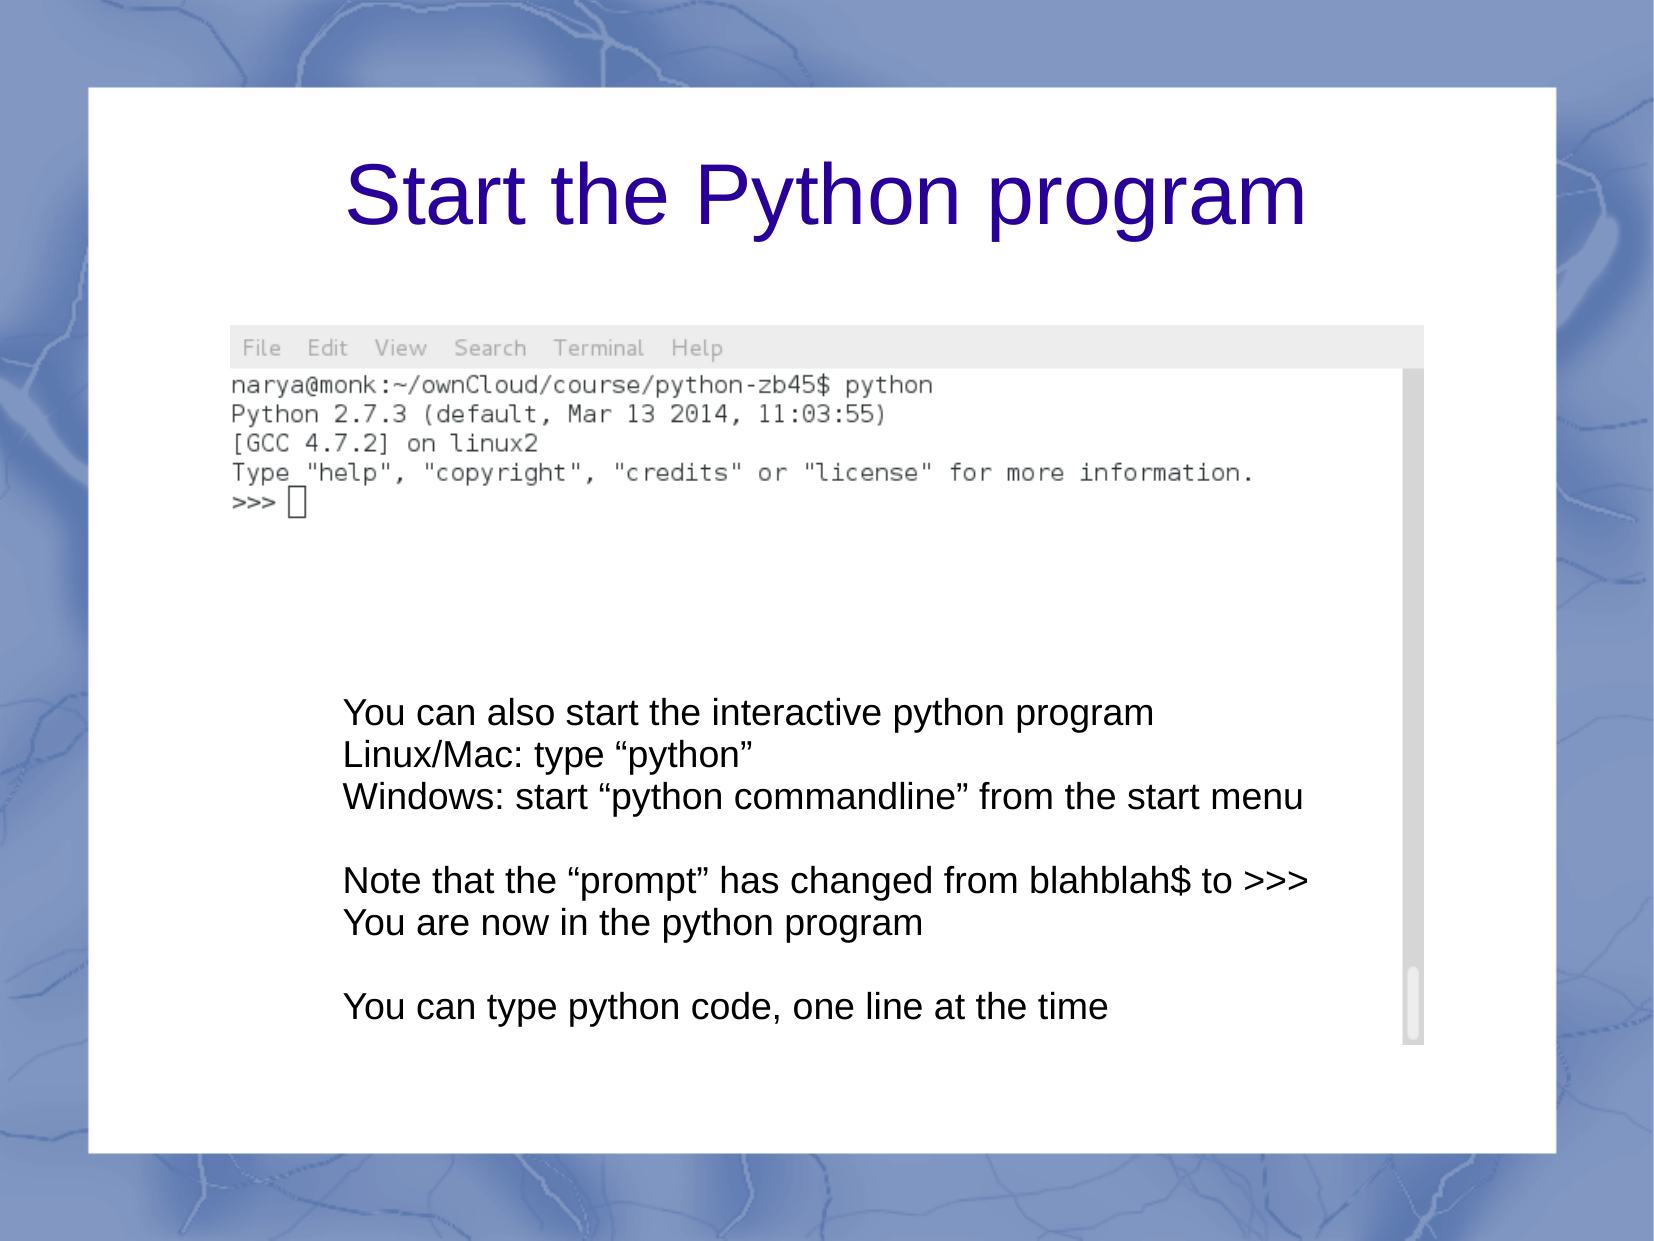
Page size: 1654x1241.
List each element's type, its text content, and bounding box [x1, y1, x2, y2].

text_box You can also start the interactive python program Linux/Mac: type “python” Windows: start “python commandline” from the start menu Note that the “prompt” has changed from blahblah$ to >>> You are now in the python program You can type python code, one line at the time [327, 684, 1325, 1036]
picture [0, 0, 1654, 1241]
title Start the Python program [118, 90, 1536, 298]
